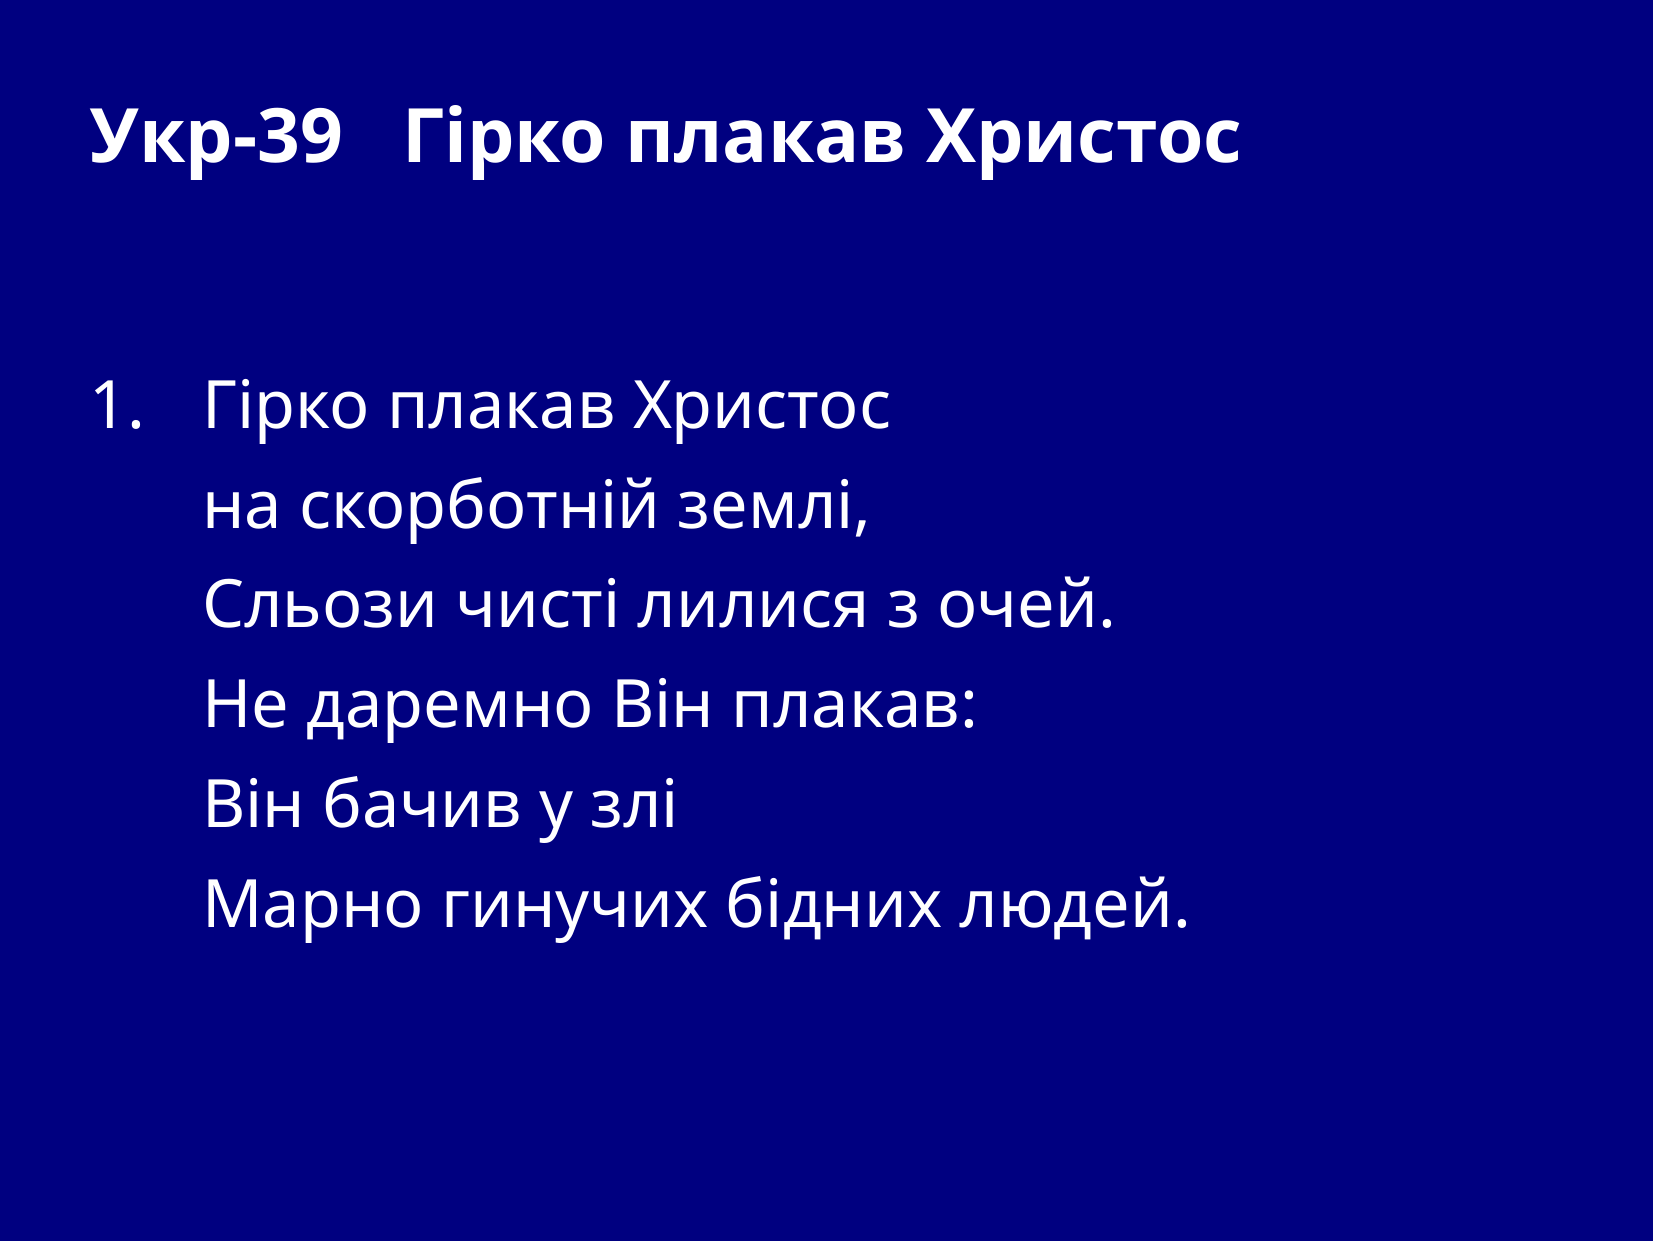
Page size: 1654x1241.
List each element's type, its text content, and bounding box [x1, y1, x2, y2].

text_box 1. Гірко плакав Христос на скорботній землі, Сльози чисті лилися з очей. Не даремно Він плакав: Він бачив у злі Марно гинучих бідних людей. [75, 188, 1576, 1163]
text_box Укр-39 Гірко плакав Христос [75, 75, 1576, 188]
